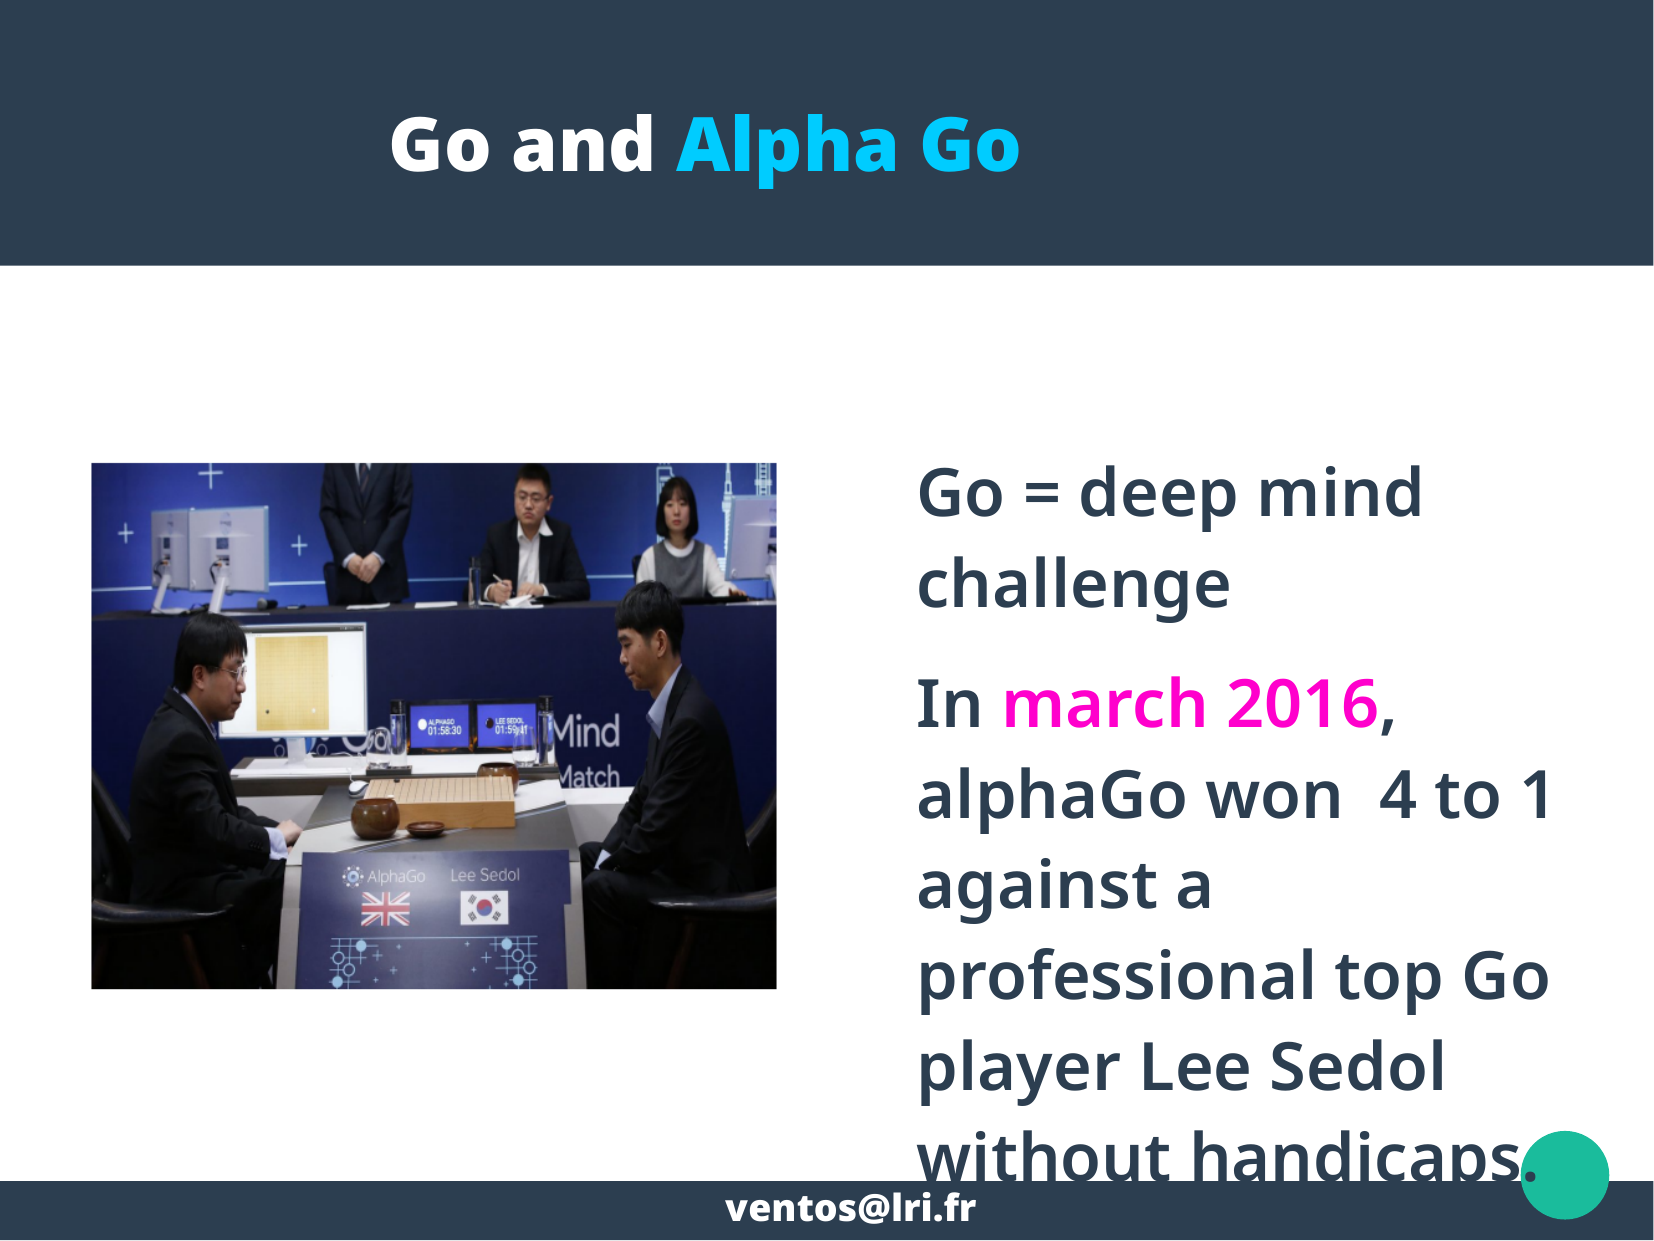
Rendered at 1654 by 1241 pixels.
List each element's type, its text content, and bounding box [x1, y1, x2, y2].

picture [58, 437, 809, 1039]
list Go = deep mind challenge In march 2016, alphaGo won 4 to 1 against a professional top Go player Lee Sedol without handicaps. [845, 324, 1596, 1152]
title Go and Alpha Go [19, 64, 1556, 222]
